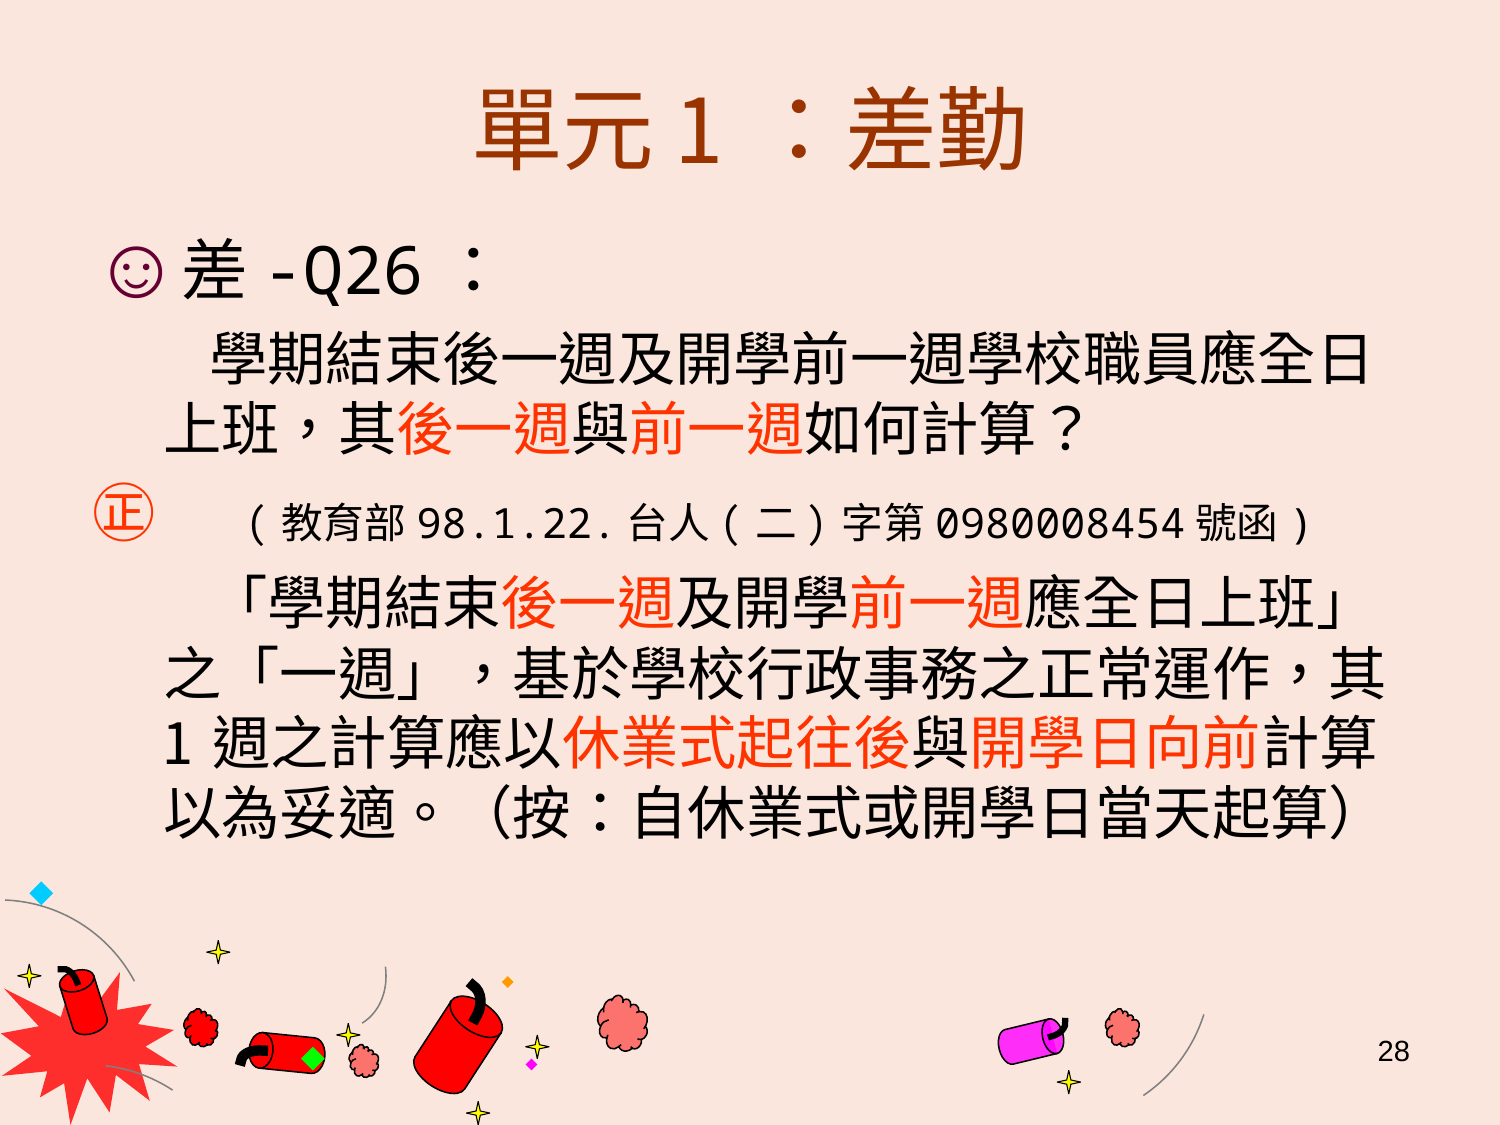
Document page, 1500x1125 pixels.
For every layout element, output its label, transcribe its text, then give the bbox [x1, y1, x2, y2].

text_box <number> [1074, 1024, 1426, 1103]
title 單元1：差勤 [75, 45, 1426, 209]
list 差-Q26： 學期結束後一週及開學前一週學校職員應全日上班，其後一週與前一週如何計算？ (教育部98.1.22.台人(二)字第0980008454號函) 「學期結束後一週及開學前一週應全日上班」之「一週」，基於學校行政事務之正常運作，其1週之計算應以休業式起往後與開學日向前計算以為妥適。（按：自休業式或開學日當天起算） [75, 219, 1426, 929]
